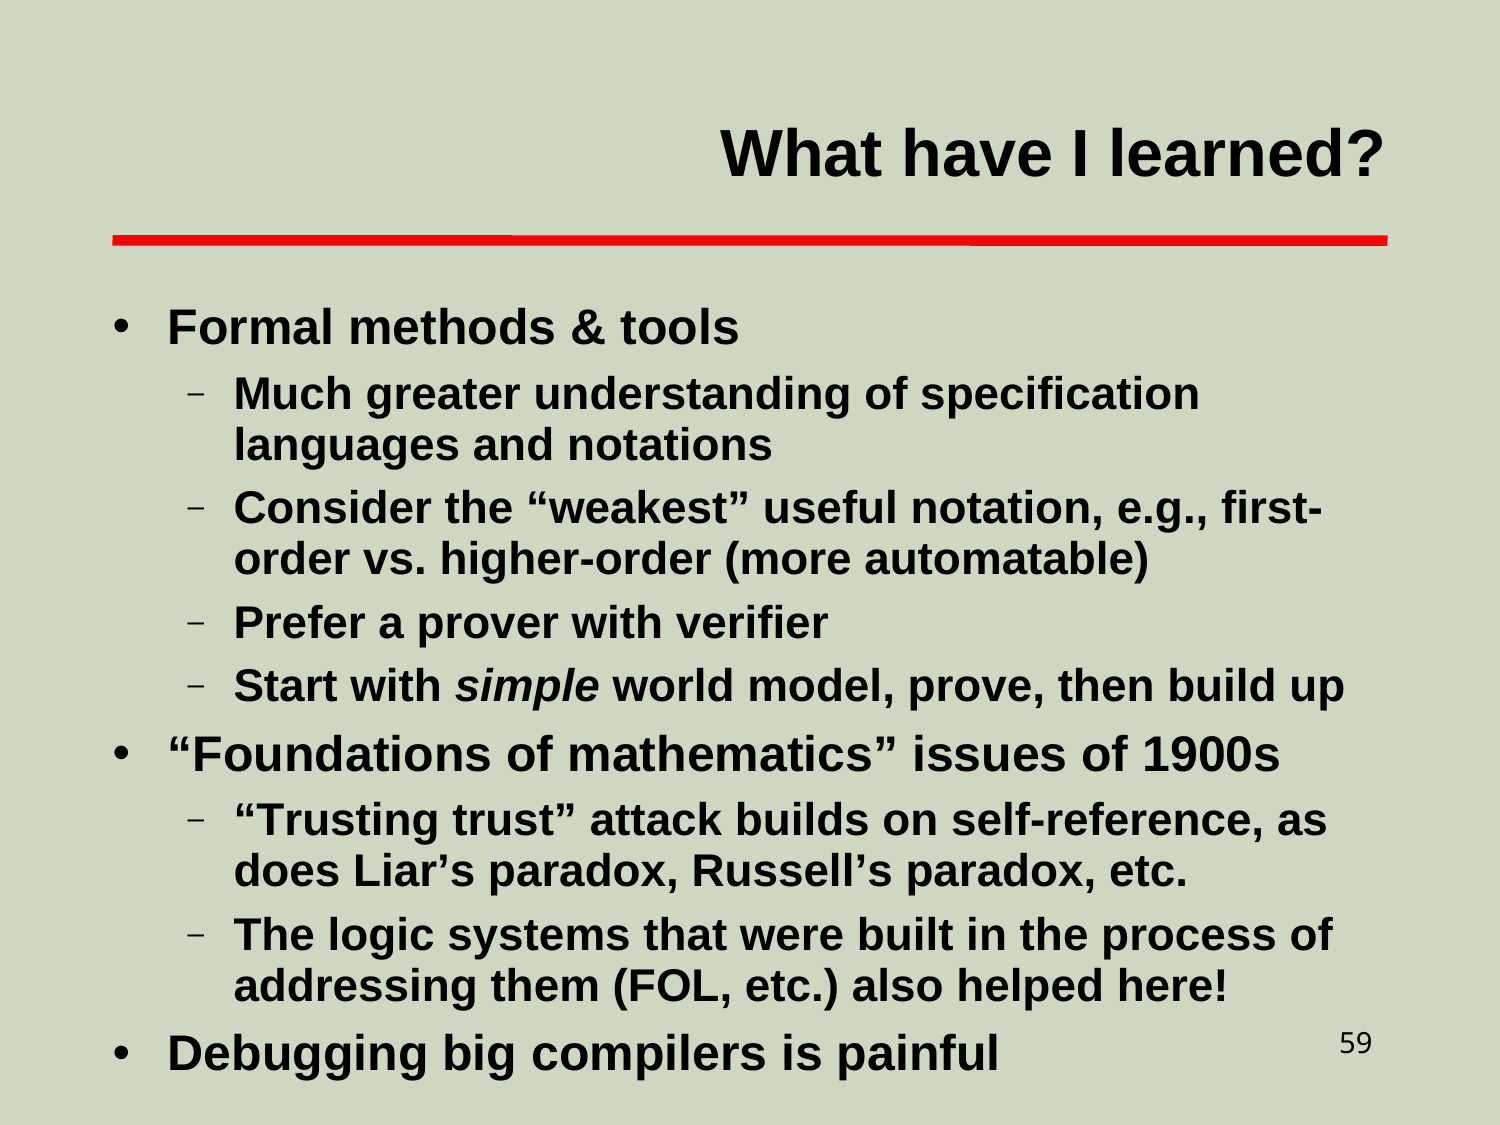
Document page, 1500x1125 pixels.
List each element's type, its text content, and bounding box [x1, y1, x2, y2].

list Formal methods & tools Much greater understanding of specification languages and notations Consider the “weakest” useful notation, e.g., first-order vs. higher-order (more automatable) Prefer a prover with verifier Start with simple world model, prove, then build up “Foundations of mathematics” issues of 1900s “Trusting trust” attack builds on self-reference, as does Liar’s paradox, Russell’s paradox, etc. The logic systems that were built in the process of addressing them (FOL, etc.) also helped here! Debugging big compilers is painful [112, 299, 1387, 1099]
title What have I learned? [124, 93, 1387, 216]
